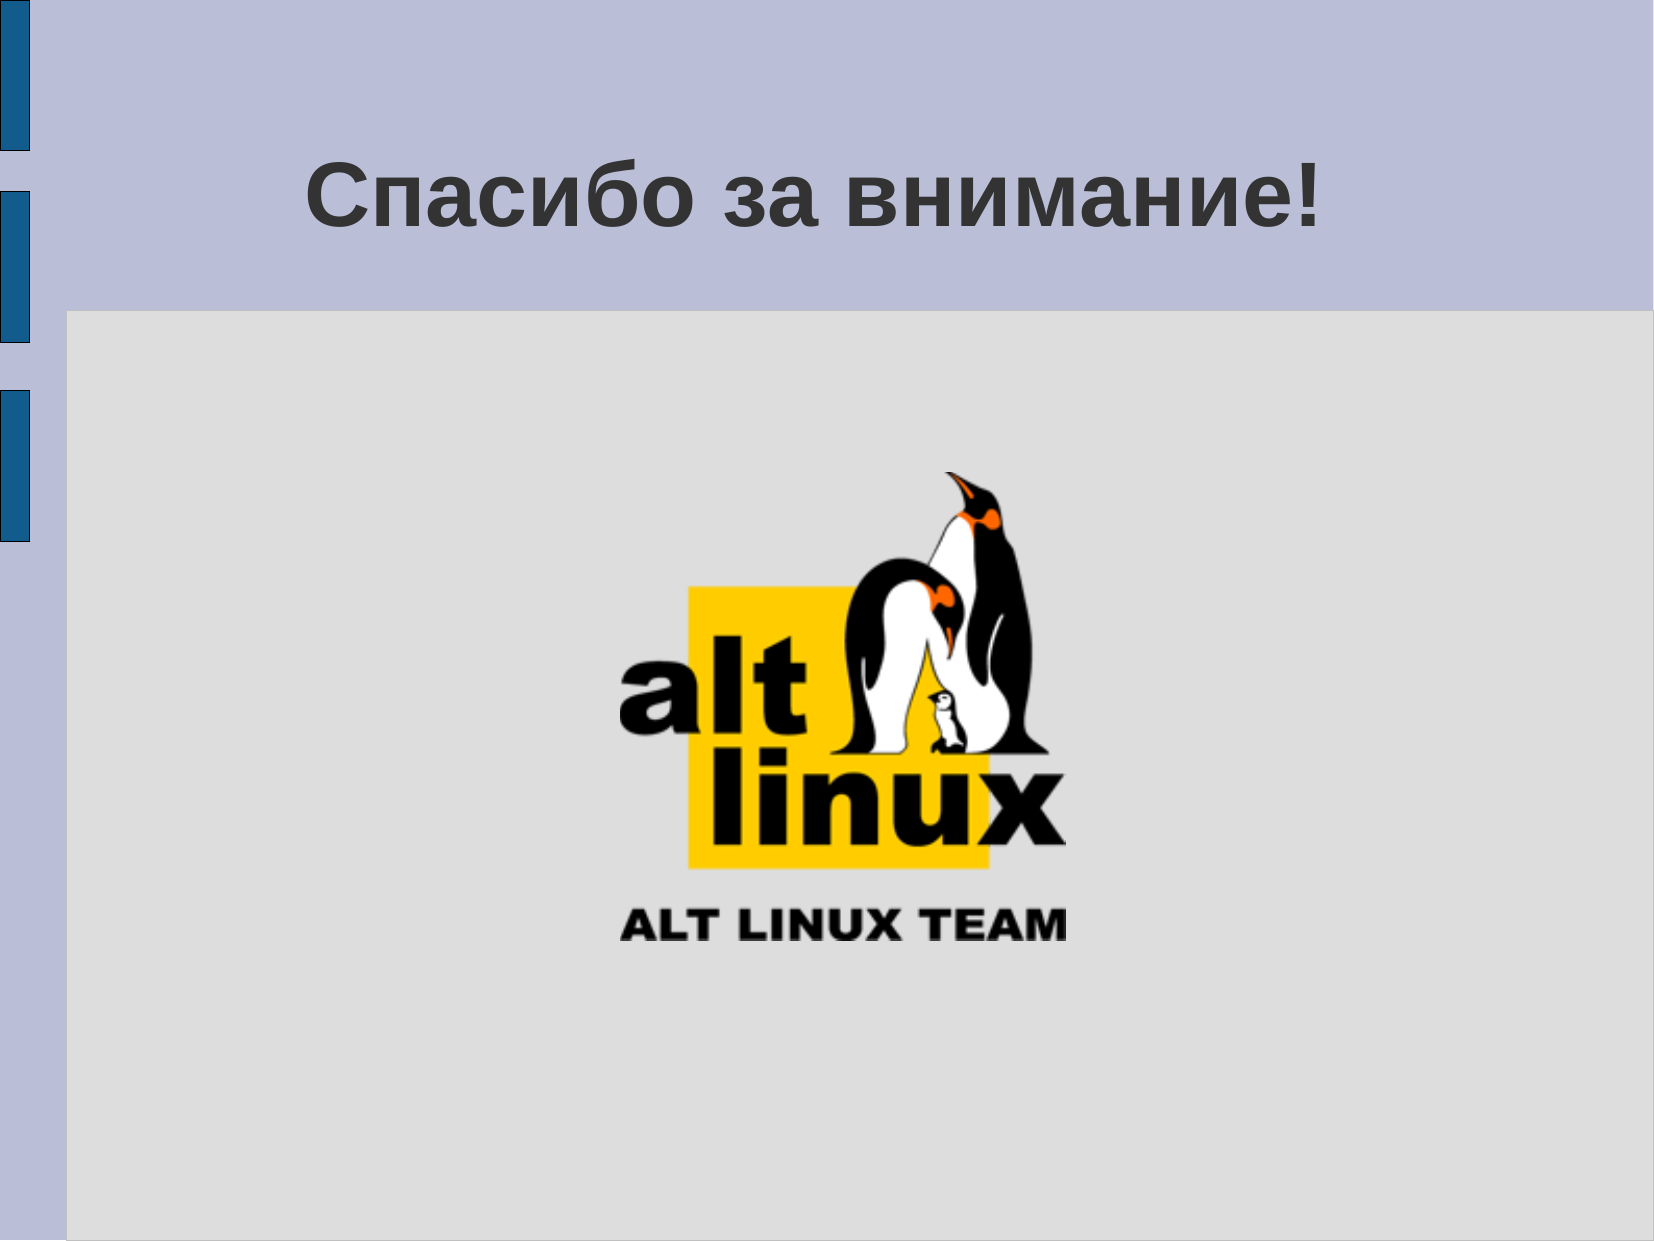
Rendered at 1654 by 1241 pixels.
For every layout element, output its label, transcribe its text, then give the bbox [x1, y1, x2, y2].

list [121, 344, 1534, 1127]
picture [620, 472, 1066, 942]
title Спасибо за внимание! [121, 91, 1534, 299]
